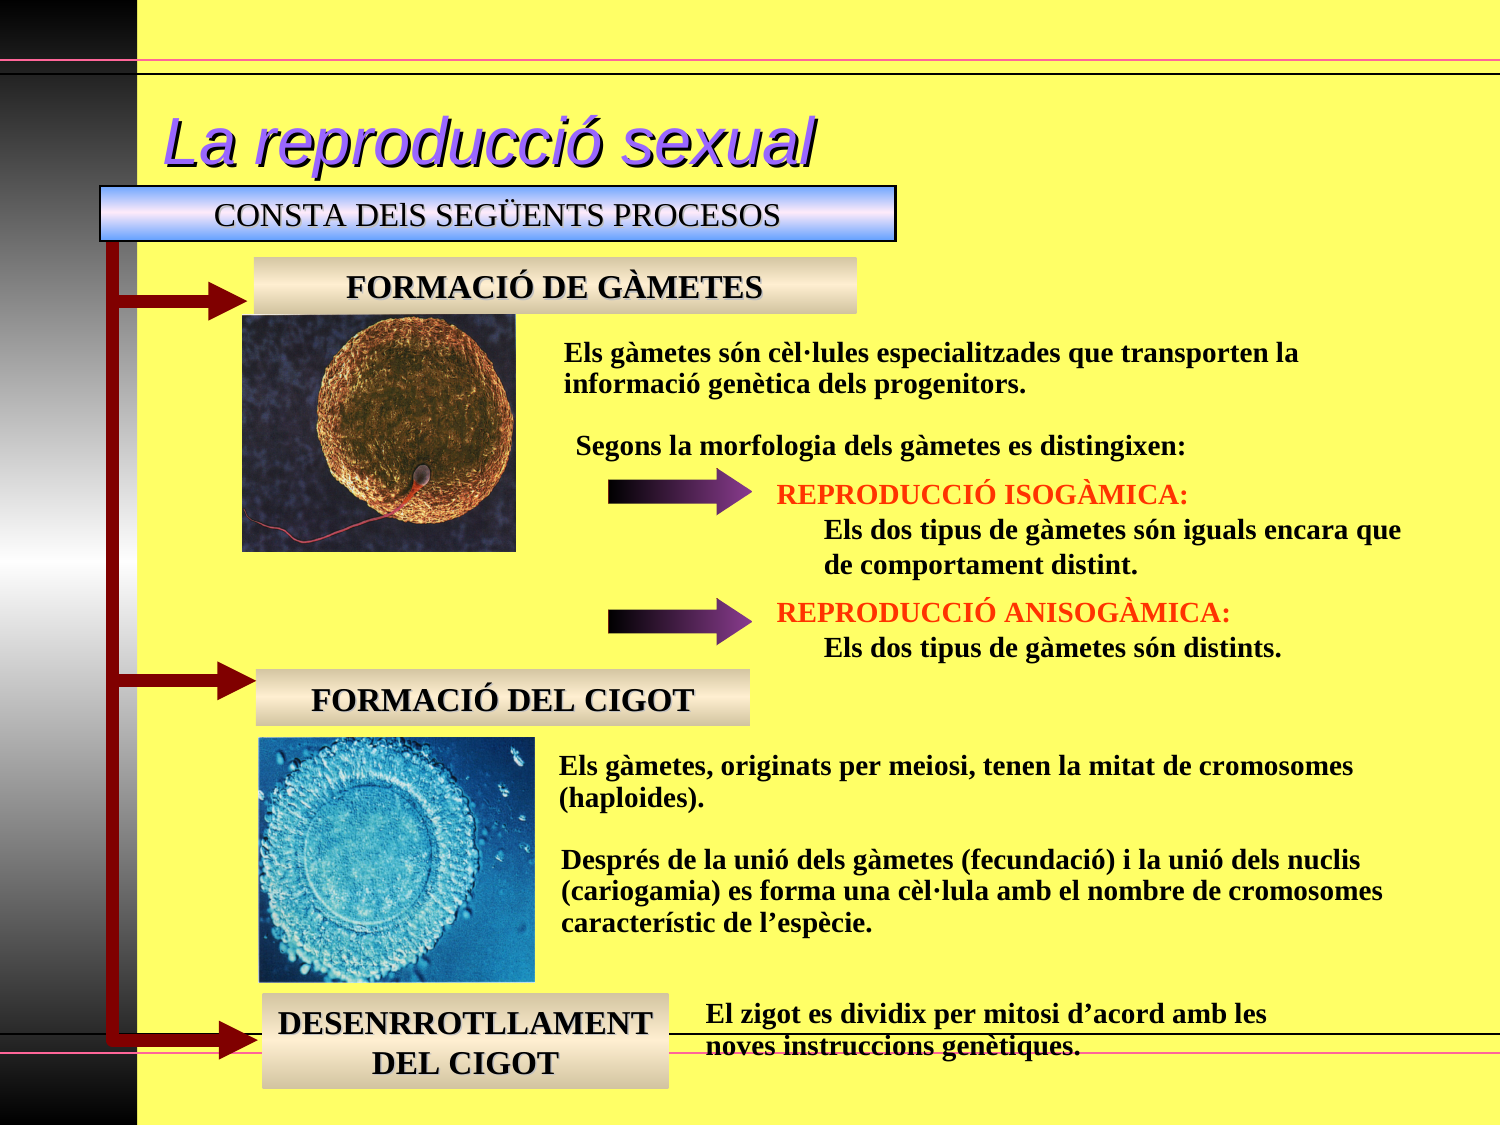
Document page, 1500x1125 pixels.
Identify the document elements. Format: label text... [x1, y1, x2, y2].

text_box Els gàmetes són cèl·lules especialitzades que transporten la informació genètica dels progenitors. [549, 329, 1446, 408]
text_box REPRODUCCIÓ ISOGÀMICA: Els dos tipus de gàmetes són iguals encara que de comportament distint. [761, 467, 1419, 585]
text_box Després de la unió dels gàmetes (fecundació) i la unió dels nuclis (cariogamia) es forma una cèl·lula amb el nombre de cromosomes característic de l’espècie. [546, 836, 1434, 947]
text_box [608, 597, 753, 646]
picture [242, 314, 516, 552]
text_box REPRODUCCIÓ ANISOGÀMICA: Els dos tipus de gàmetes són distints. [761, 585, 1475, 672]
text_box FORMACIÓ DEL CIGOT [255, 669, 751, 726]
text_box [608, 467, 753, 516]
text_box DESENRROTLLAMENT DEL CIGOT [262, 993, 669, 1089]
text_box La reproducció sexual [147, 90, 999, 186]
text_box El zigot es dividix per mitosi d’acord amb les noves instruccions genètiques. [690, 991, 1312, 1070]
picture [258, 737, 535, 983]
text_box Els gàmetes, originats per meiosi, tenen la mitat de cromosomes (haploides). [544, 743, 1432, 822]
text_box Segons la morfologia dels gàmetes es distingixen: [560, 422, 1449, 470]
text_box FORMACIÓ DE GÀMETES [253, 257, 857, 314]
text_box CONSTA DElS SEGÜENTS PROCESOS [100, 185, 896, 241]
